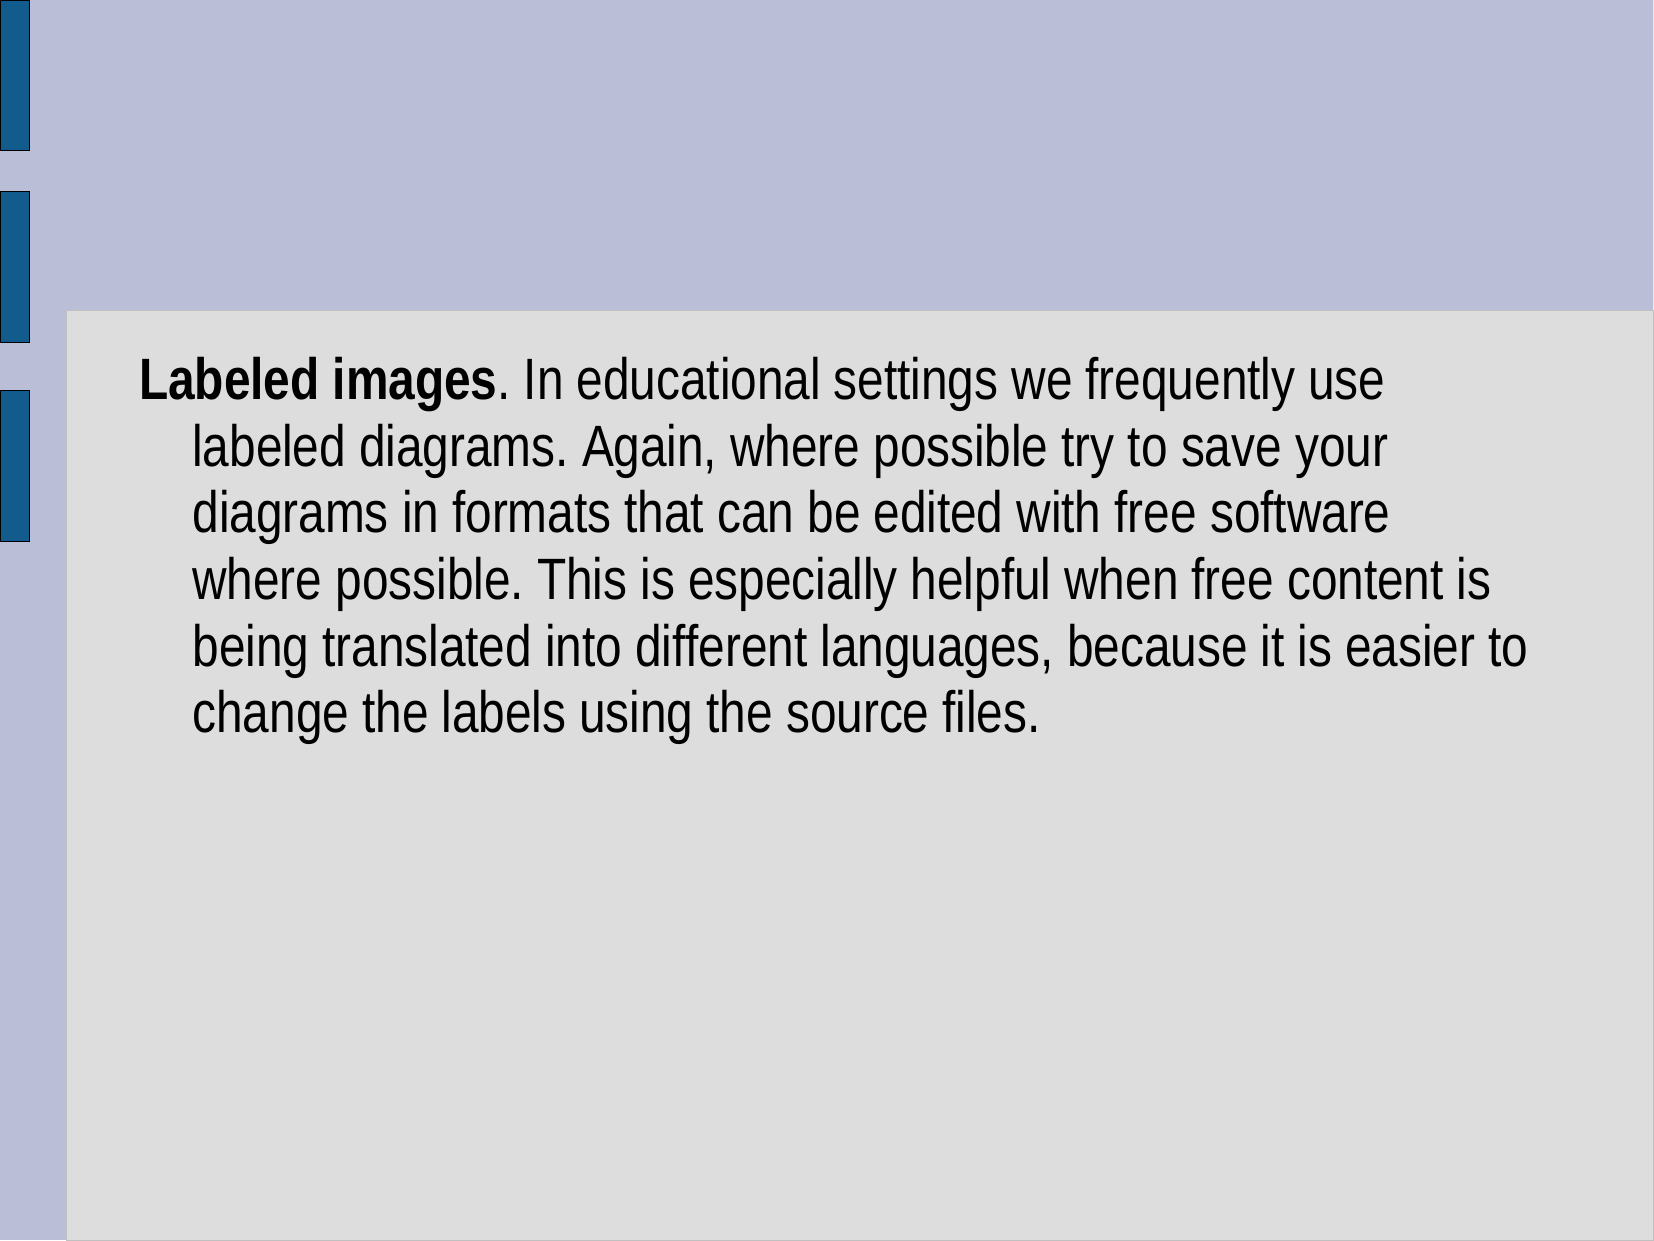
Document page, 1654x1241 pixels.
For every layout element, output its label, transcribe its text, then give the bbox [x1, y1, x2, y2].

list Labeled images. In educational settings we frequently use labeled diagrams. Again, where possible try to save your diagrams in formats that can be edited with free software where possible. This is especially helpful when free content is being translated into different languages, because it is easier to change the labels using the source files. [121, 344, 1534, 1127]
